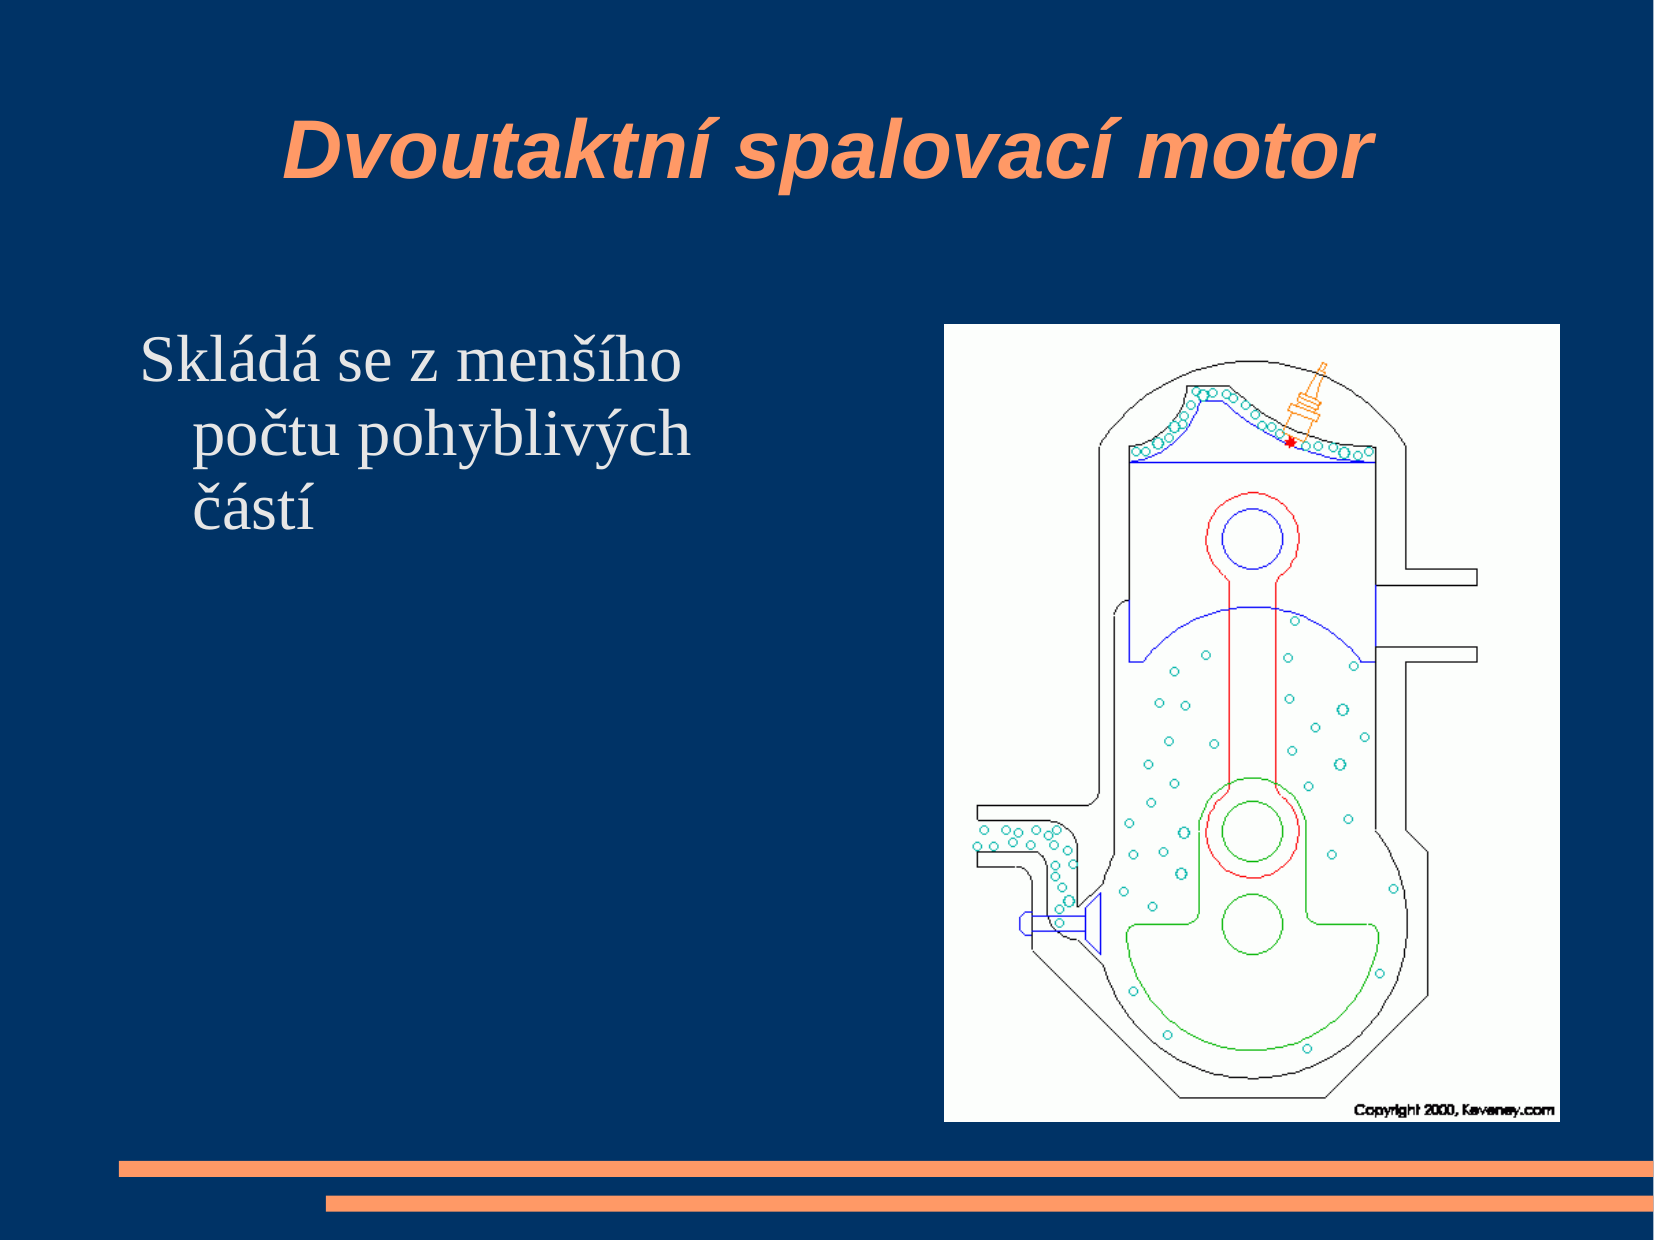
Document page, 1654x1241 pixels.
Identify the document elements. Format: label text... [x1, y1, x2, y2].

title Dvoutaktní spalovací motor [121, 46, 1534, 254]
list Skládá se z menšího počtu pohyblivých částí [121, 322, 824, 1118]
picture [944, 324, 1560, 1123]
